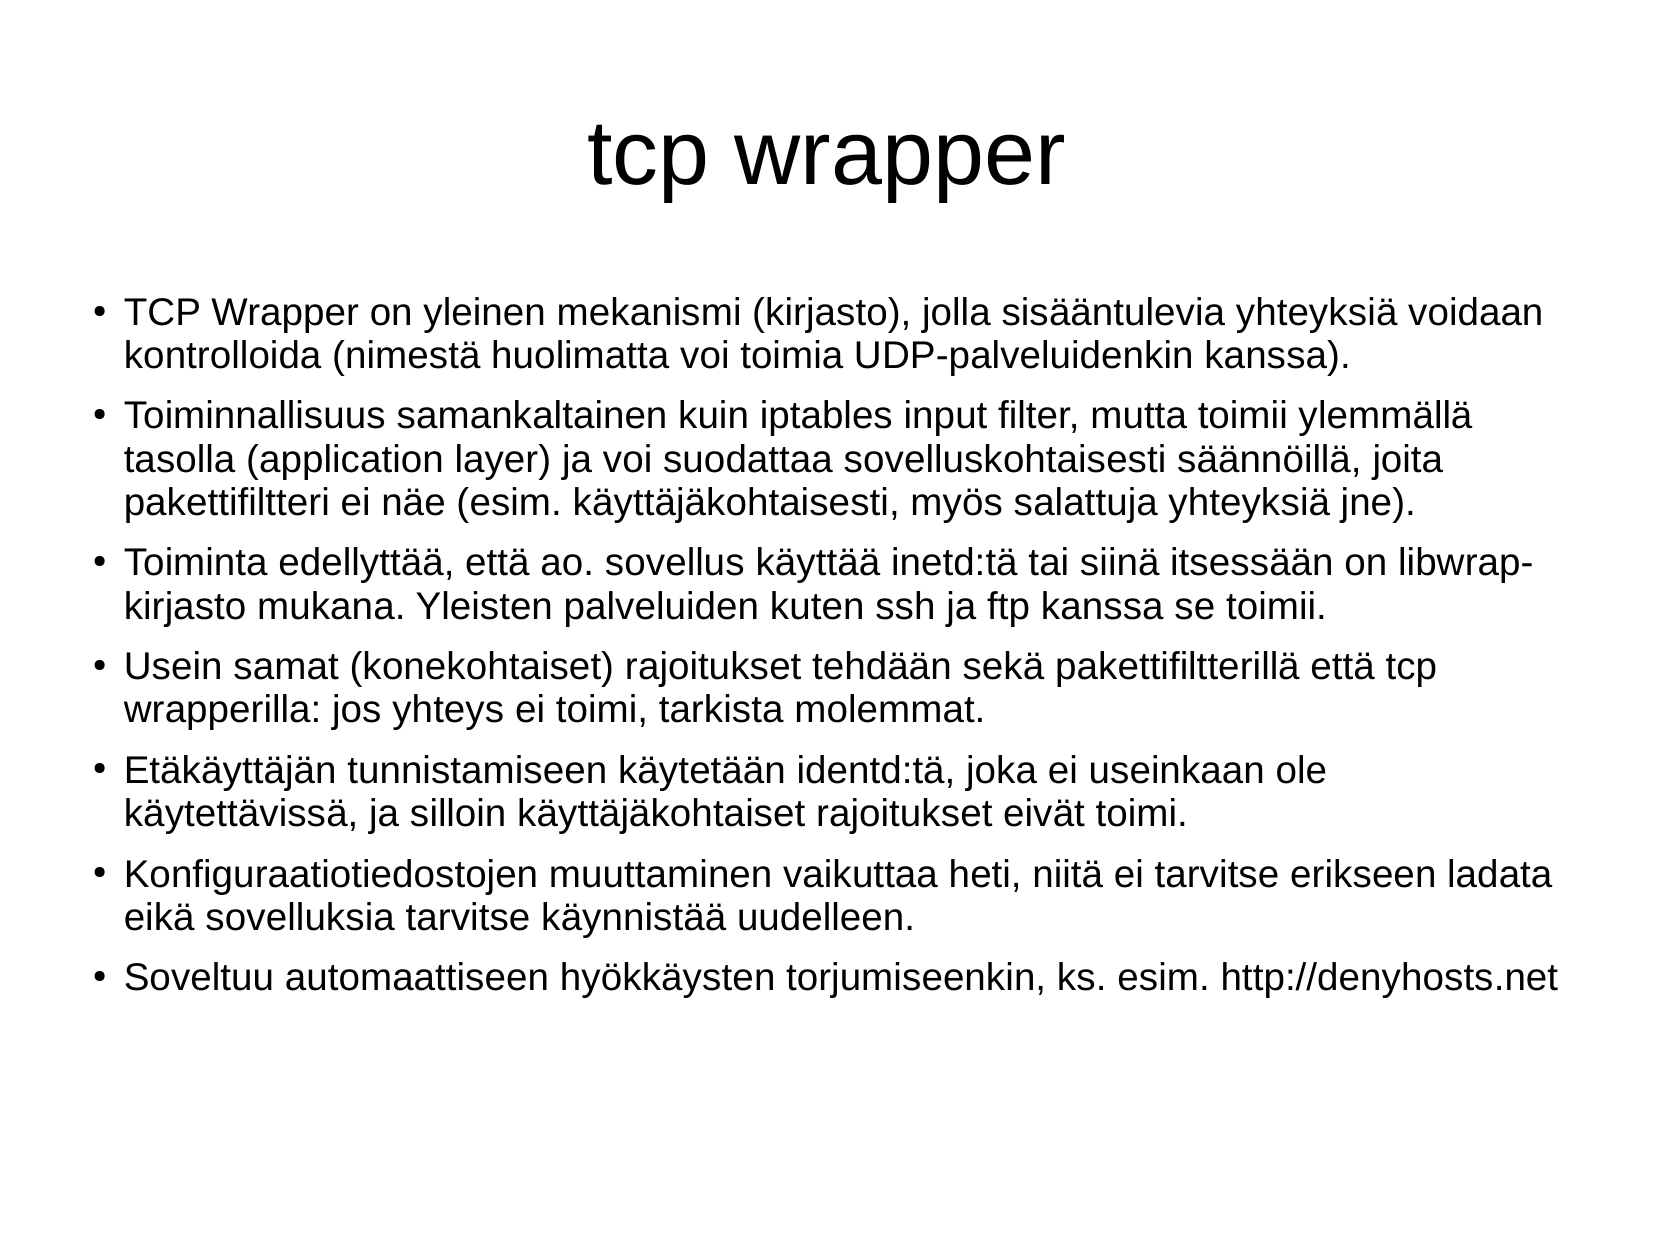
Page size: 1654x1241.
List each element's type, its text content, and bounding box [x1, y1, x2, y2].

list TCP Wrapper on yleinen mekanismi (kirjasto), jolla sisääntulevia yhteyksiä voidaan kontrolloida (nimestä huolimatta voi toimia UDP-palveluidenkin kanssa). Toiminnallisuus samankaltainen kuin iptables input filter, mutta toimii ylemmällä tasolla (application layer) ja voi suodattaa sovelluskohtaisesti säännöillä, joita pakettifiltteri ei näe (esim. käyttäjäkohtaisesti, myös salattuja yhteyksiä jne). Toiminta edellyttää, että ao. sovellus käyttää inetd:tä tai siinä itsessään on libwrap-kirjasto mukana. Yleisten palveluiden kuten ssh ja ftp kanssa se toimii. Usein samat (konekohtaiset) rajoitukset tehdään sekä pakettifiltterillä että tcp wrapperilla: jos yhteys ei toimi, tarkista molemmat. Etäkäyttäjän tunnistamiseen käytetään identd:tä, joka ei useinkaan ole käytettävissä, ja silloin käyttäjäkohtaiset rajoitukset eivät toimi. Konfiguraatiotiedostojen muuttaminen vaikuttaa heti, niitä ei tarvitse erikseen ladata eikä sovelluksia tarvitse käynnistää uudelleen. Soveltuu automaattiseen hyökkäysten torjumiseenkin, ks. esim. http://denyhosts.net [82, 290, 1571, 1010]
title tcp wrapper [82, 49, 1571, 257]
